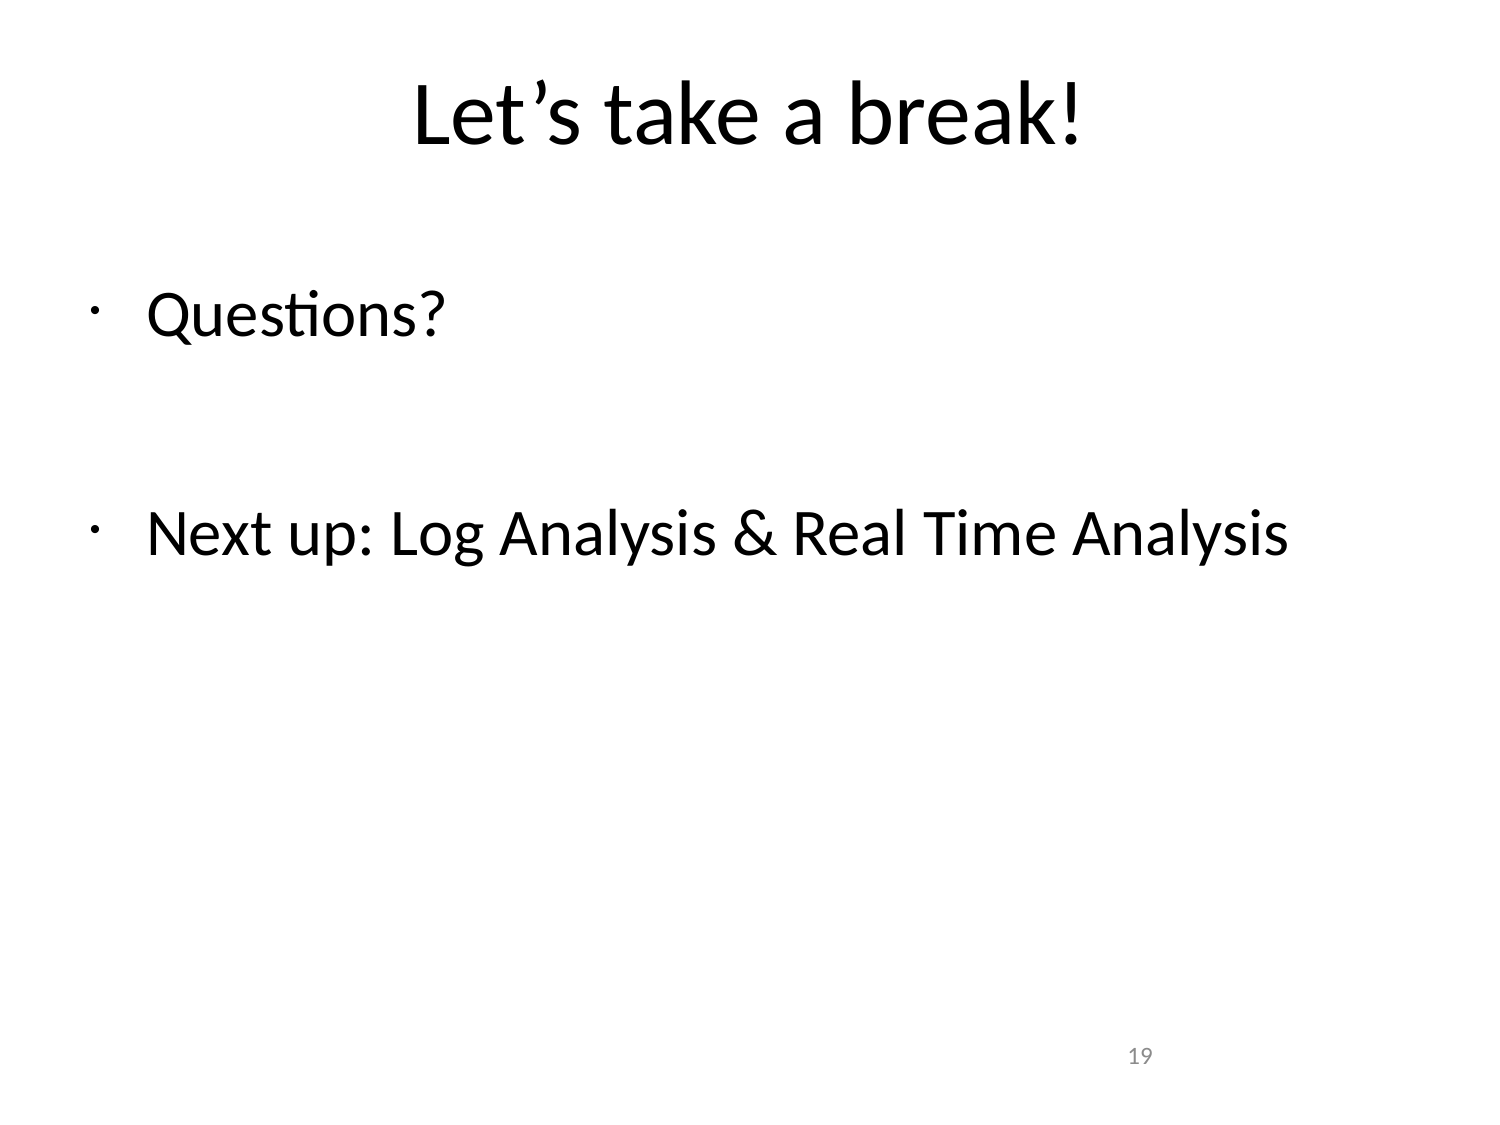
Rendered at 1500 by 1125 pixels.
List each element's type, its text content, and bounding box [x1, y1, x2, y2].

text_box <number> [1112, 1024, 1463, 1085]
list Questions? Next up: Log Analysis & Real Time Analysis [75, 262, 1425, 1005]
title Let’s take a break! [75, 45, 1425, 233]
